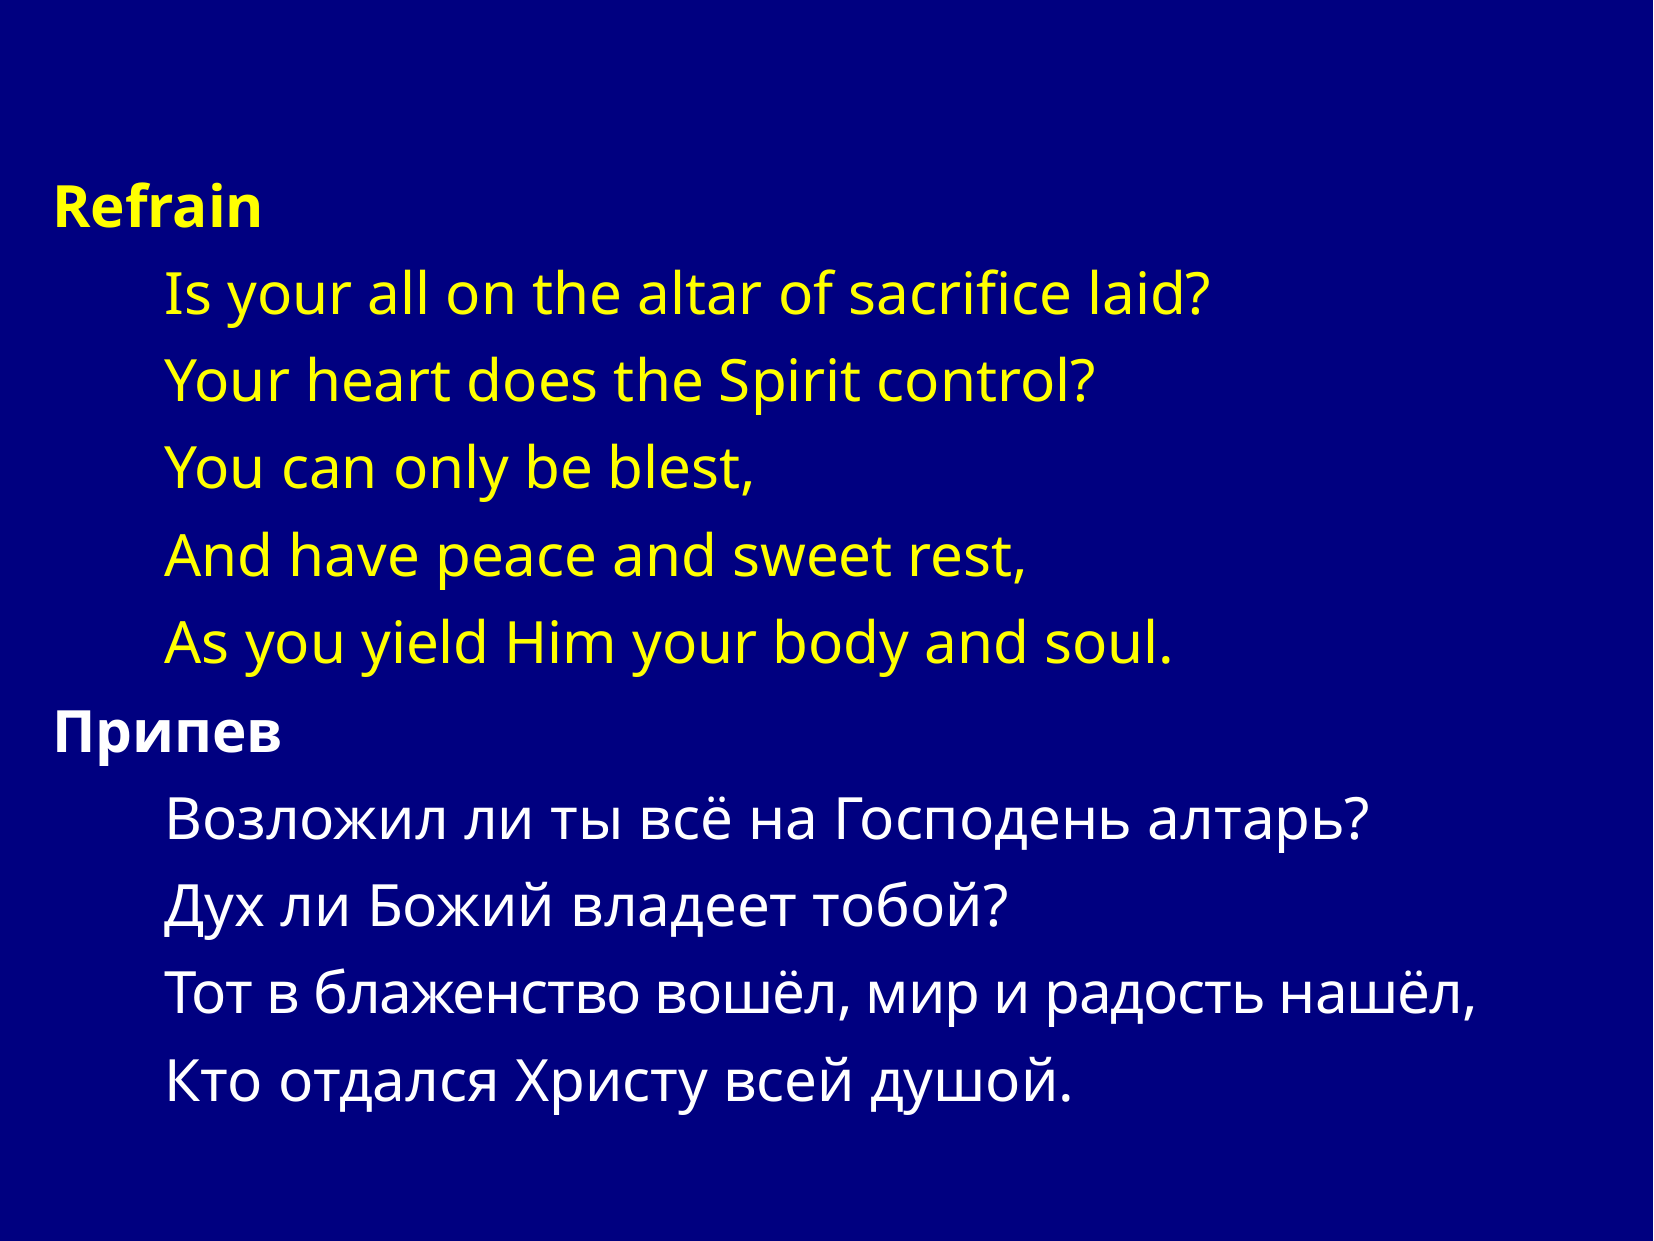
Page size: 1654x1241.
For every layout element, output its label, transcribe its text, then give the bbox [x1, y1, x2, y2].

text_box Припев Возложил ли ты всё на Господень алтарь? Дух ли Божий владеет тобой? Тот в блаженство вошёл, мир и радость нашёл, Кто отдался Христу всей душой. [37, 675, 1653, 1163]
text_box Refrain Is your all on the altar of sacrifice laid? Your heart does the Spirit control? You can only be blest, And have peace and sweet rest, As you yield Him your body and soul. [37, 150, 1576, 638]
